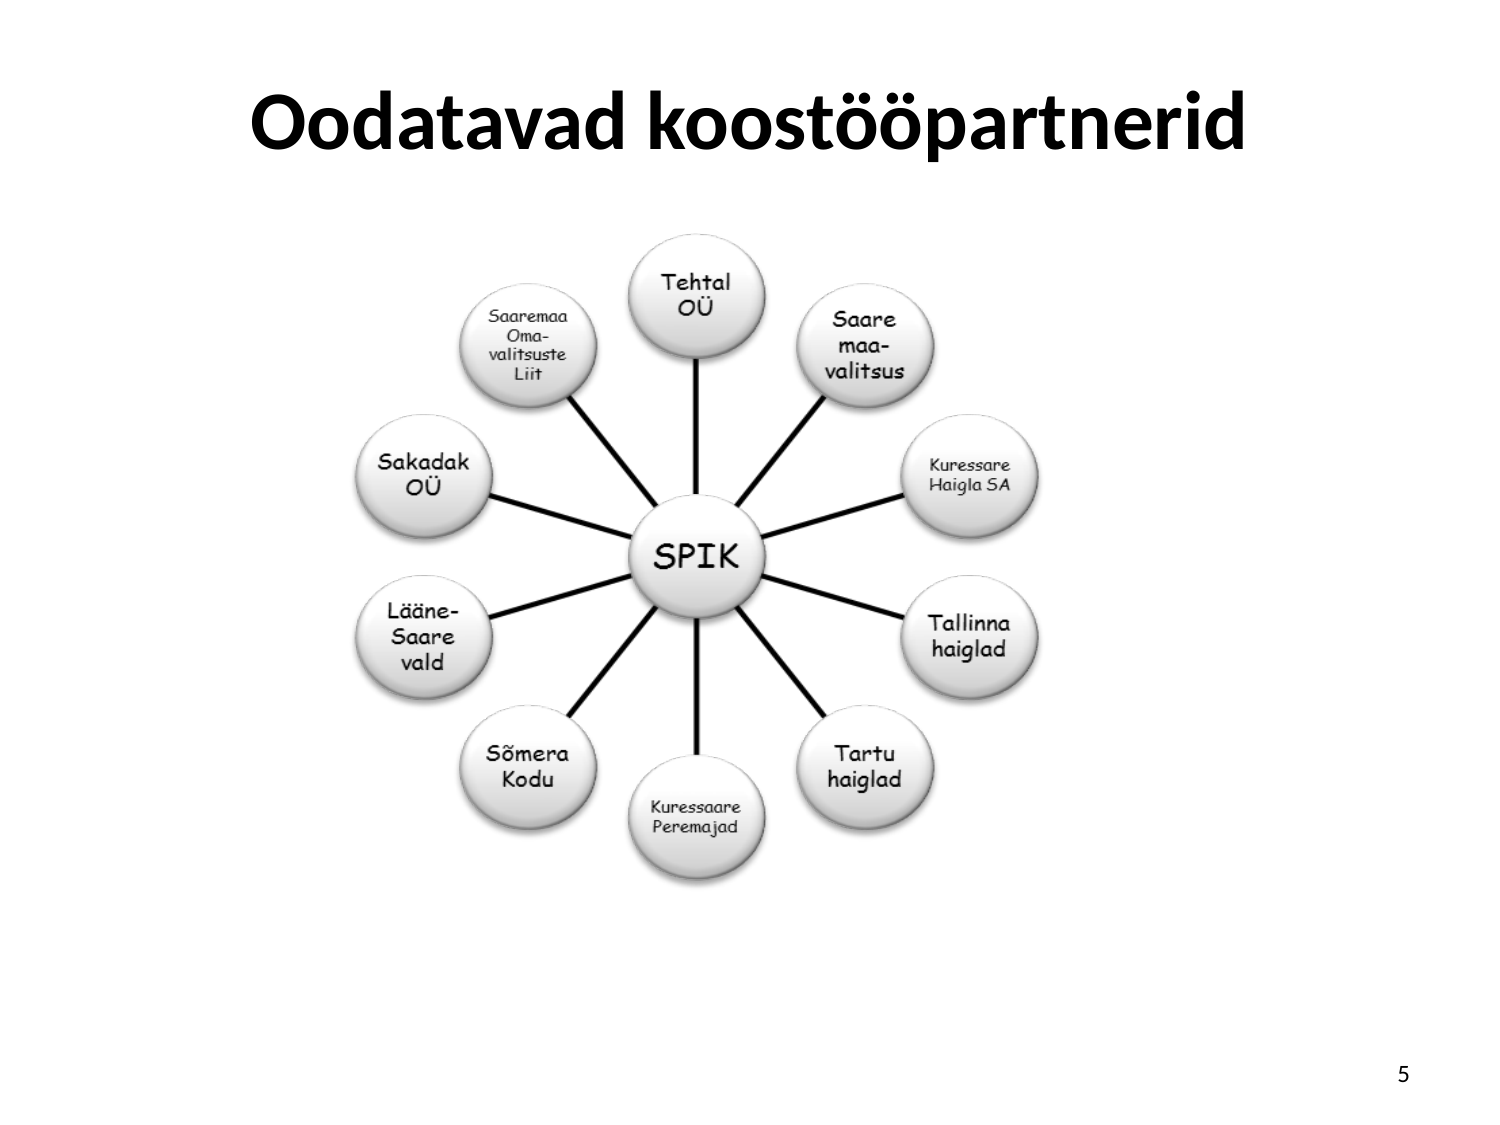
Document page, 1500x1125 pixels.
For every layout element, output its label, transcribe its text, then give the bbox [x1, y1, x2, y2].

text_box <number> [1074, 1042, 1425, 1103]
text_box Oodatavad koostööpartnerid [75, 0, 1425, 233]
picture [88, 231, 1306, 894]
